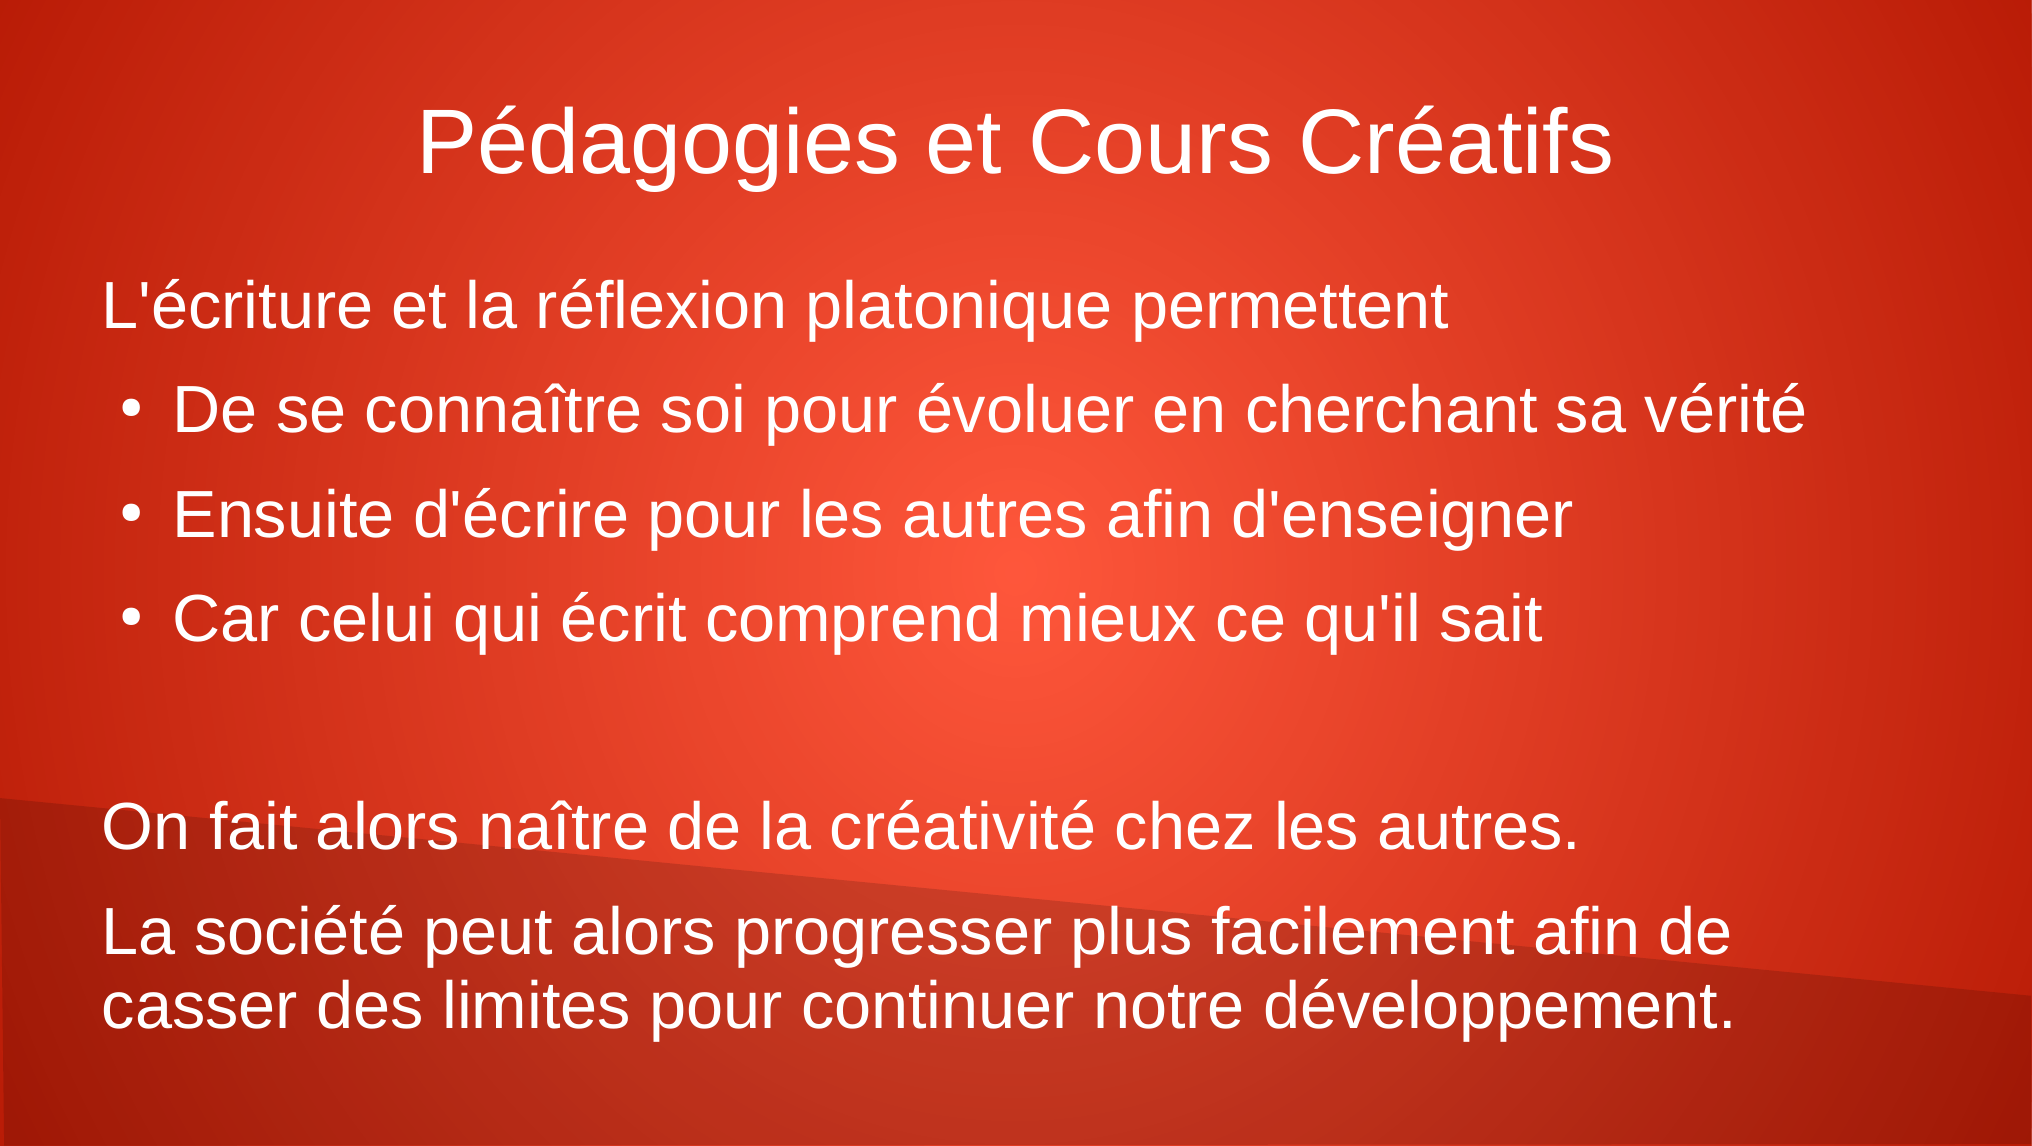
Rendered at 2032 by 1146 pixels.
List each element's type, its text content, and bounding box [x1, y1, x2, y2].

list L'écriture et la réflexion platonique permettent De se connaître soi pour évoluer en cherchant sa vérité Ensuite d'écrire pour les autres afin d'enseigner Car celui qui écrit comprend mieux ce qu'il sait On fait alors naître de la créativité chez les autres. La société peut alors progresser plus facilement afin de casser des limites pour continuer notre développement. [101, 268, 1930, 1075]
title Pédagogies et Cours Créatifs [101, 45, 1930, 237]
